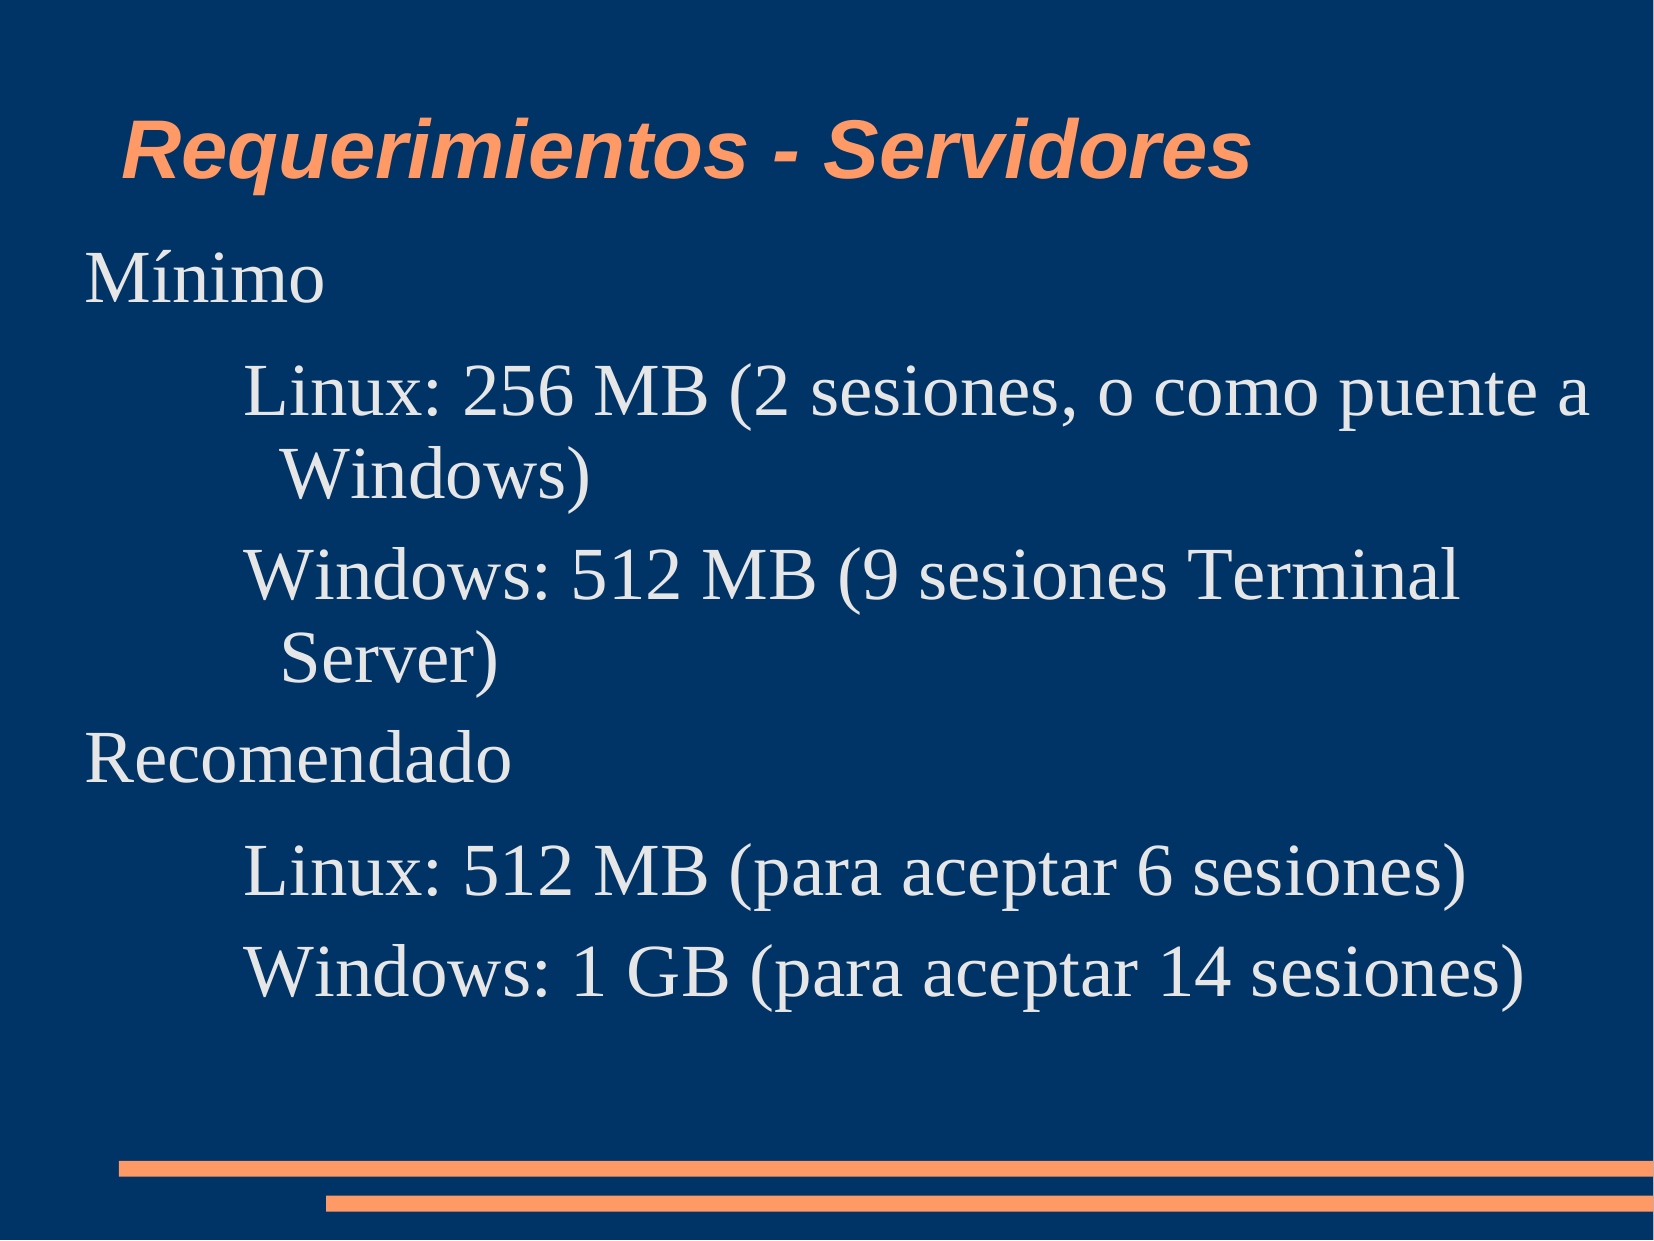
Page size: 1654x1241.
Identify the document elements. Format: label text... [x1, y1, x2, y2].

list Mínimo Linux: 256 MB (2 sesiones, o como puente a Windows) Windows: 512 MB (9 sesiones Terminal Server) Recomendado Linux: 512 MB (para aceptar 6 sesiones) Windows: 1 GB (para aceptar 14 sesiones) [66, 236, 1625, 1123]
title Requerimientos - Servidores [121, 46, 1534, 236]
